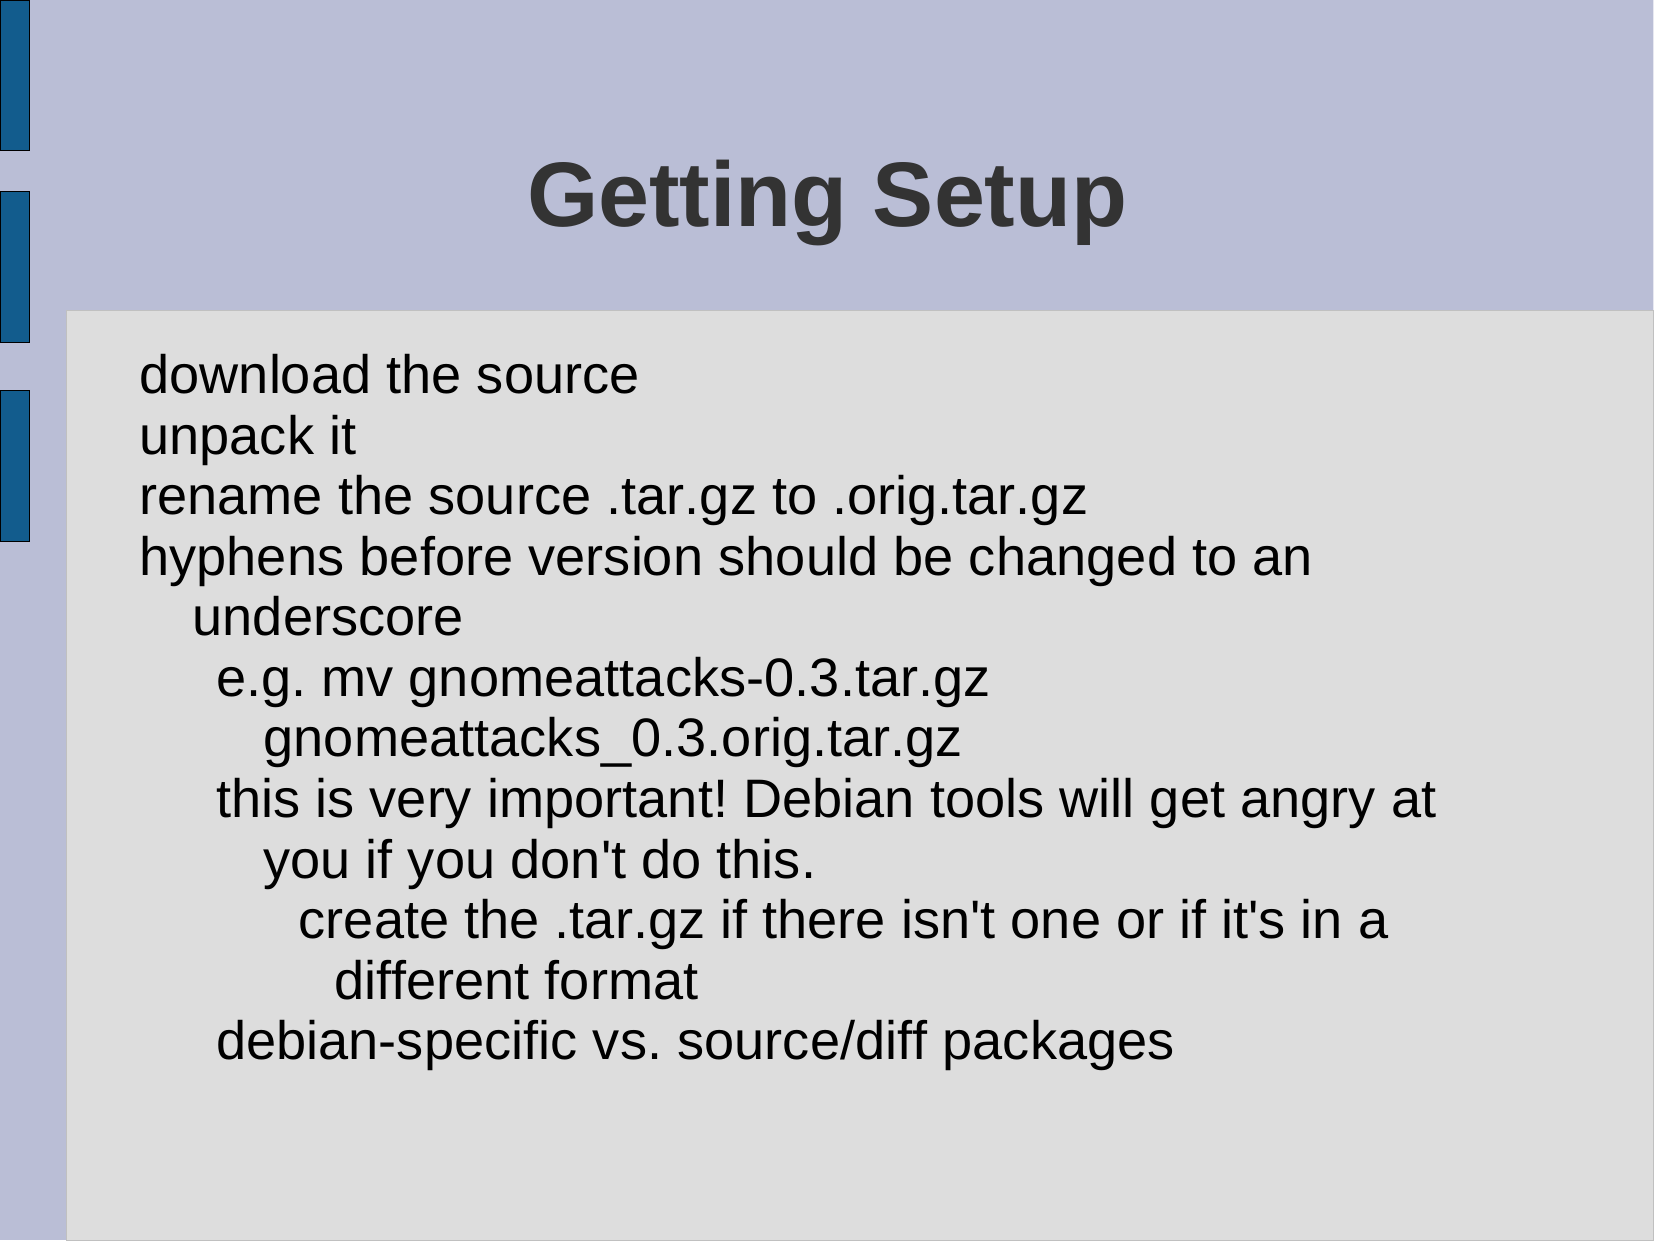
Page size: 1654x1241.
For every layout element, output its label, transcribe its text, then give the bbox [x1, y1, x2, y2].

list download the source unpack it rename the source .tar.gz to .orig.tar.gz hyphens before version should be changed to an underscore e.g. mv gnomeattacks-0.3.tar.gz gnomeattacks_0.3.orig.tar.gz this is very important! Debian tools will get angry at you if you don't do this. create the .tar.gz if there isn't one or if it's in a different format debian-specific vs. source/diff packages [121, 344, 1534, 1127]
title Getting Setup [121, 91, 1534, 299]
